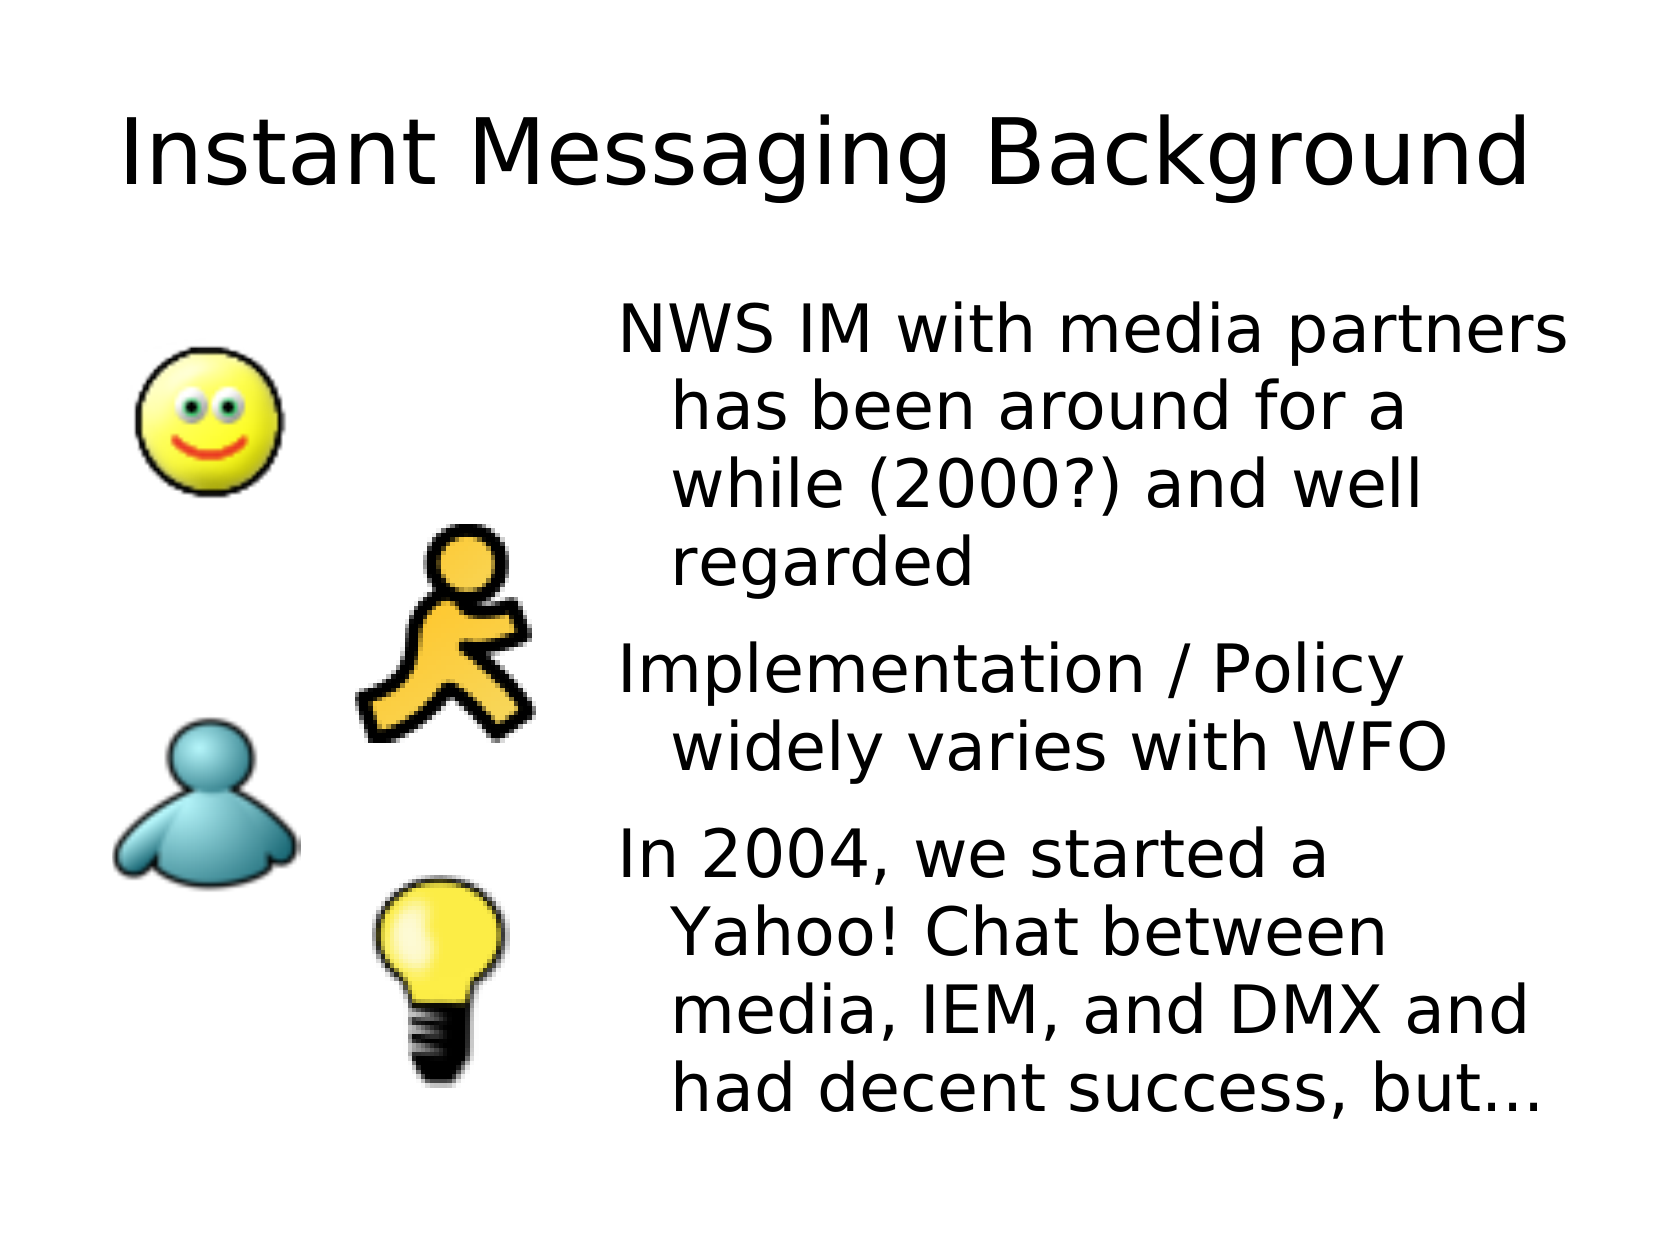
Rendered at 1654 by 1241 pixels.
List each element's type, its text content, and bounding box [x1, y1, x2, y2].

title Instant Messaging Background [82, 49, 1571, 257]
picture [112, 712, 301, 901]
picture [337, 524, 555, 743]
picture [125, 337, 301, 513]
list NWS IM with media partners has been around for a while (2000?) and well regarded Implementation / Policy widely varies with WFO In 2004, we started a Yahoo! Chat between media, IEM, and DMX and had decent success, but... [600, 290, 1572, 1128]
picture [337, 875, 550, 1088]
